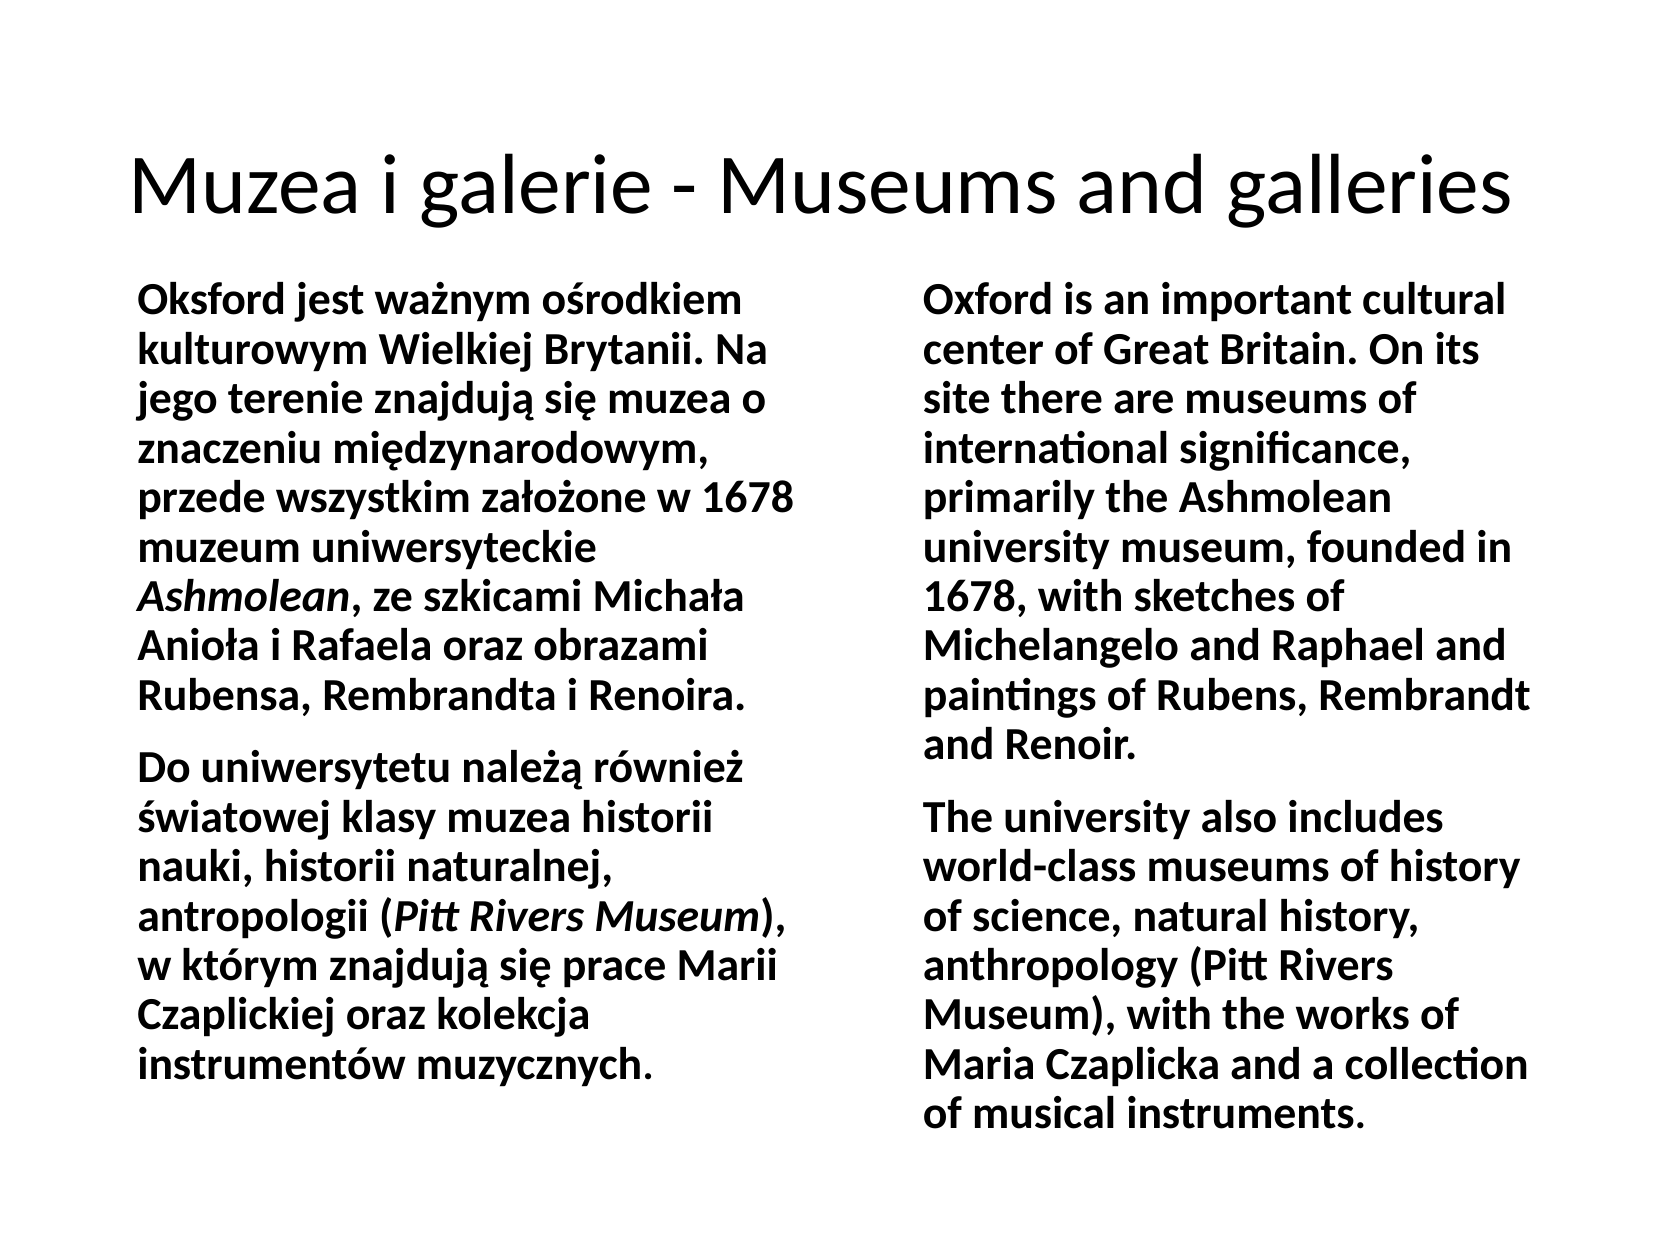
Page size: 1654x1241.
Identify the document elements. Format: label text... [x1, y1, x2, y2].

list Oksford jest ważnym ośrodkiem kulturowym Wielkiej Brytanii. Na jego terenie znajdują się muzea o znaczeniu międzynarodowym, przede wszystkim założone w 1678 muzeum uniwersyteckie Ashmolean, ze szkicami Michała Anioła i Rafaela oraz obrazami Rubensa, Rembrandta i Renoira. Do uniwersytetu należą również światowej klasy muzea historii nauki, historii naturalnej, antropologii (Pitt Rivers Museum), w którym znajdują się prace Marii Czaplickiej oraz kolekcja instrumentów muzycznych. [82, 267, 814, 1175]
title Muzea i galerie - Museums and galleries [113, 66, 1540, 306]
list Oxford is an important cultural center of Great Britain. On its site there are museums of international significance, primarily the Ashmolean university museum, founded in 1678, with sketches of Michelangelo and Raphael and paintings of Rubens, Rembrandt and Renoir. The university also includes world-class museums of history of science, natural history, anthropology (Pitt Rivers Museum), with the works of Maria Czaplicka and a collection of musical instruments. [868, 267, 1571, 1193]
